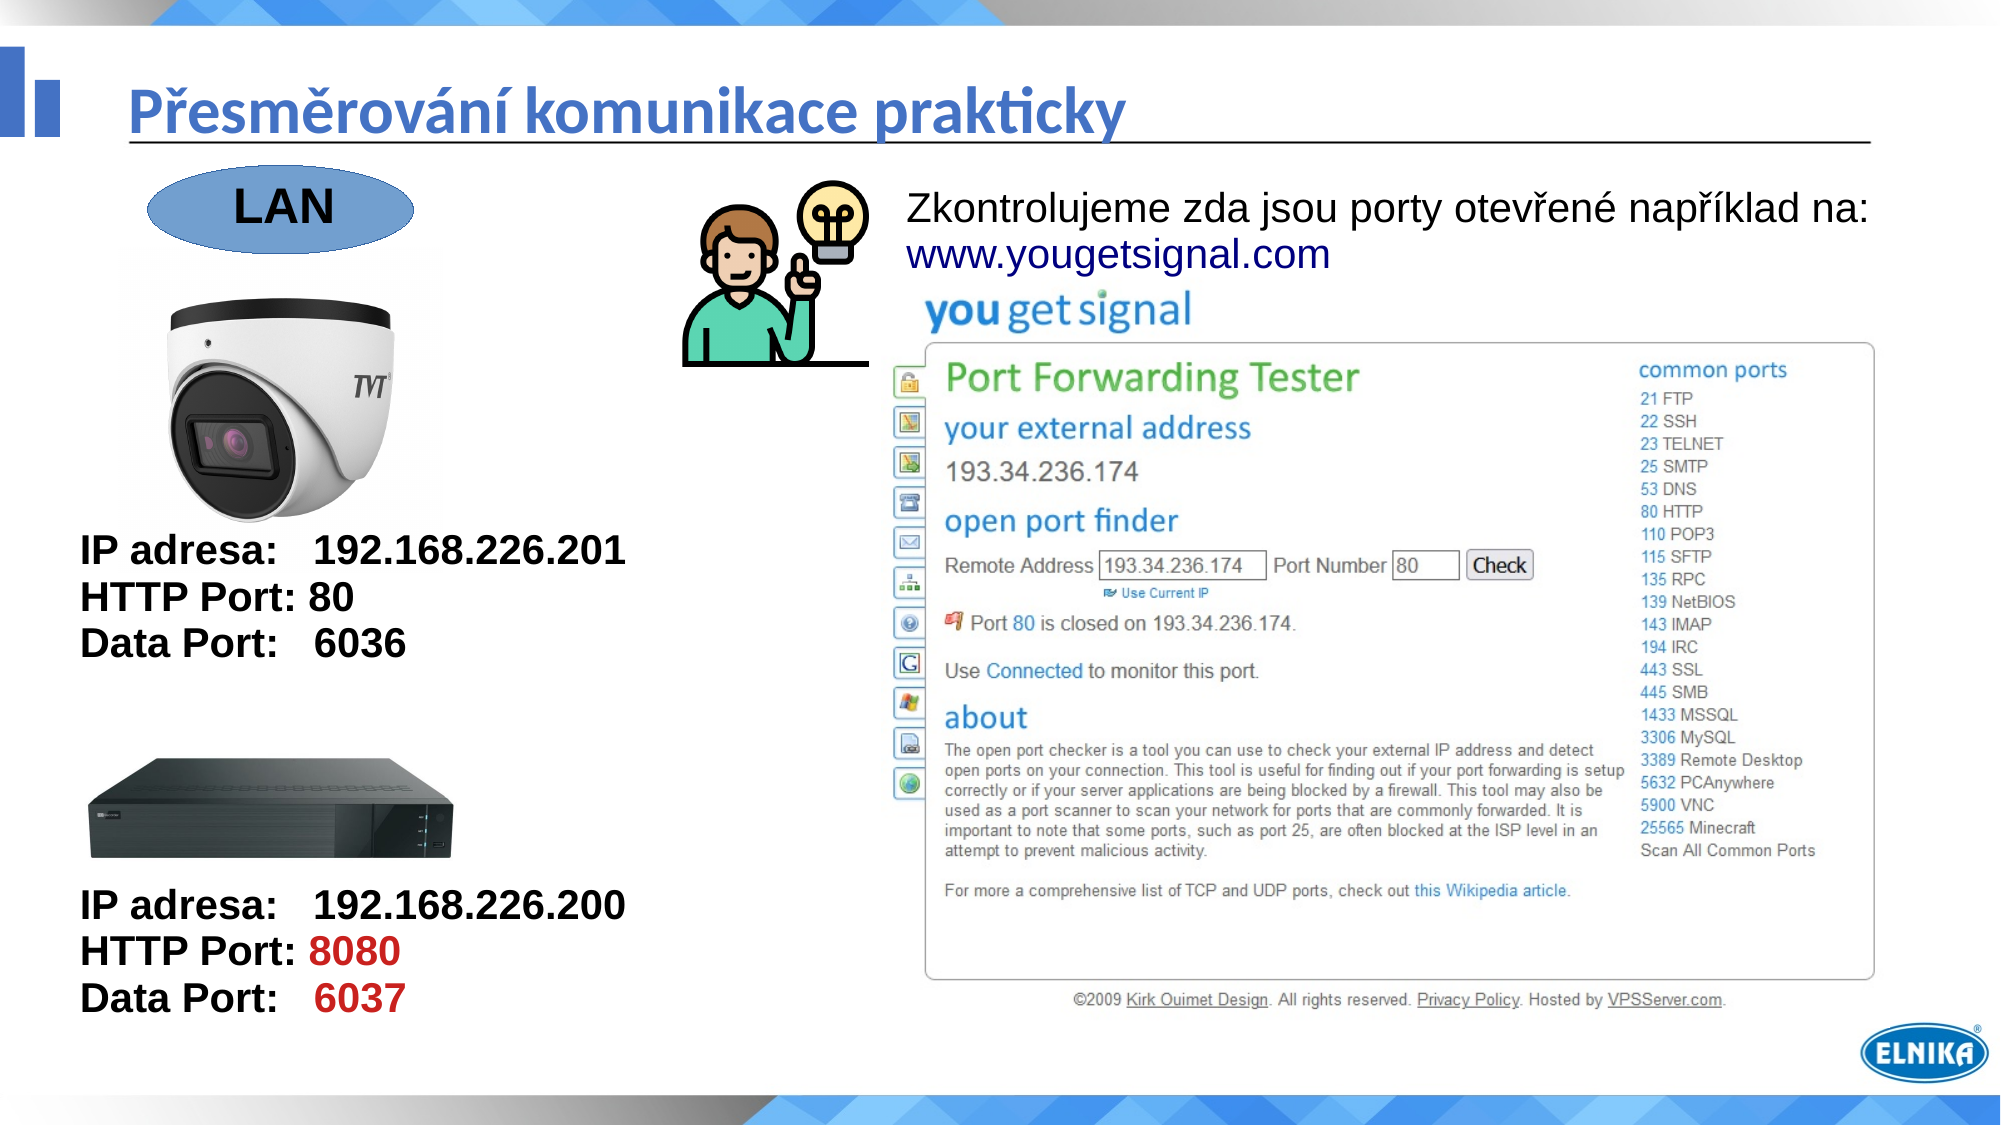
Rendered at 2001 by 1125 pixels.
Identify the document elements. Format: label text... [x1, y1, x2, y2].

text_box [378, 179, 414, 240]
text_box LAN [218, 171, 378, 243]
text_box IP adresa: 192.168.226.200 HTTP Port: 8080 Data Port: 6037 [64, 874, 656, 1075]
text_box IP adresa: 192.168.226.201 HTTP Port: 80 Data Port: 6036 [64, 519, 656, 721]
text_box Přesměrování komunikace prakticky [78, 58, 1211, 154]
text_box [147, 165, 369, 254]
picture [0, 0, 2001, 1125]
text_box Zkontrolujeme zda jsou porty otevřené například na: www.yougetsignal.com [885, 171, 1920, 384]
